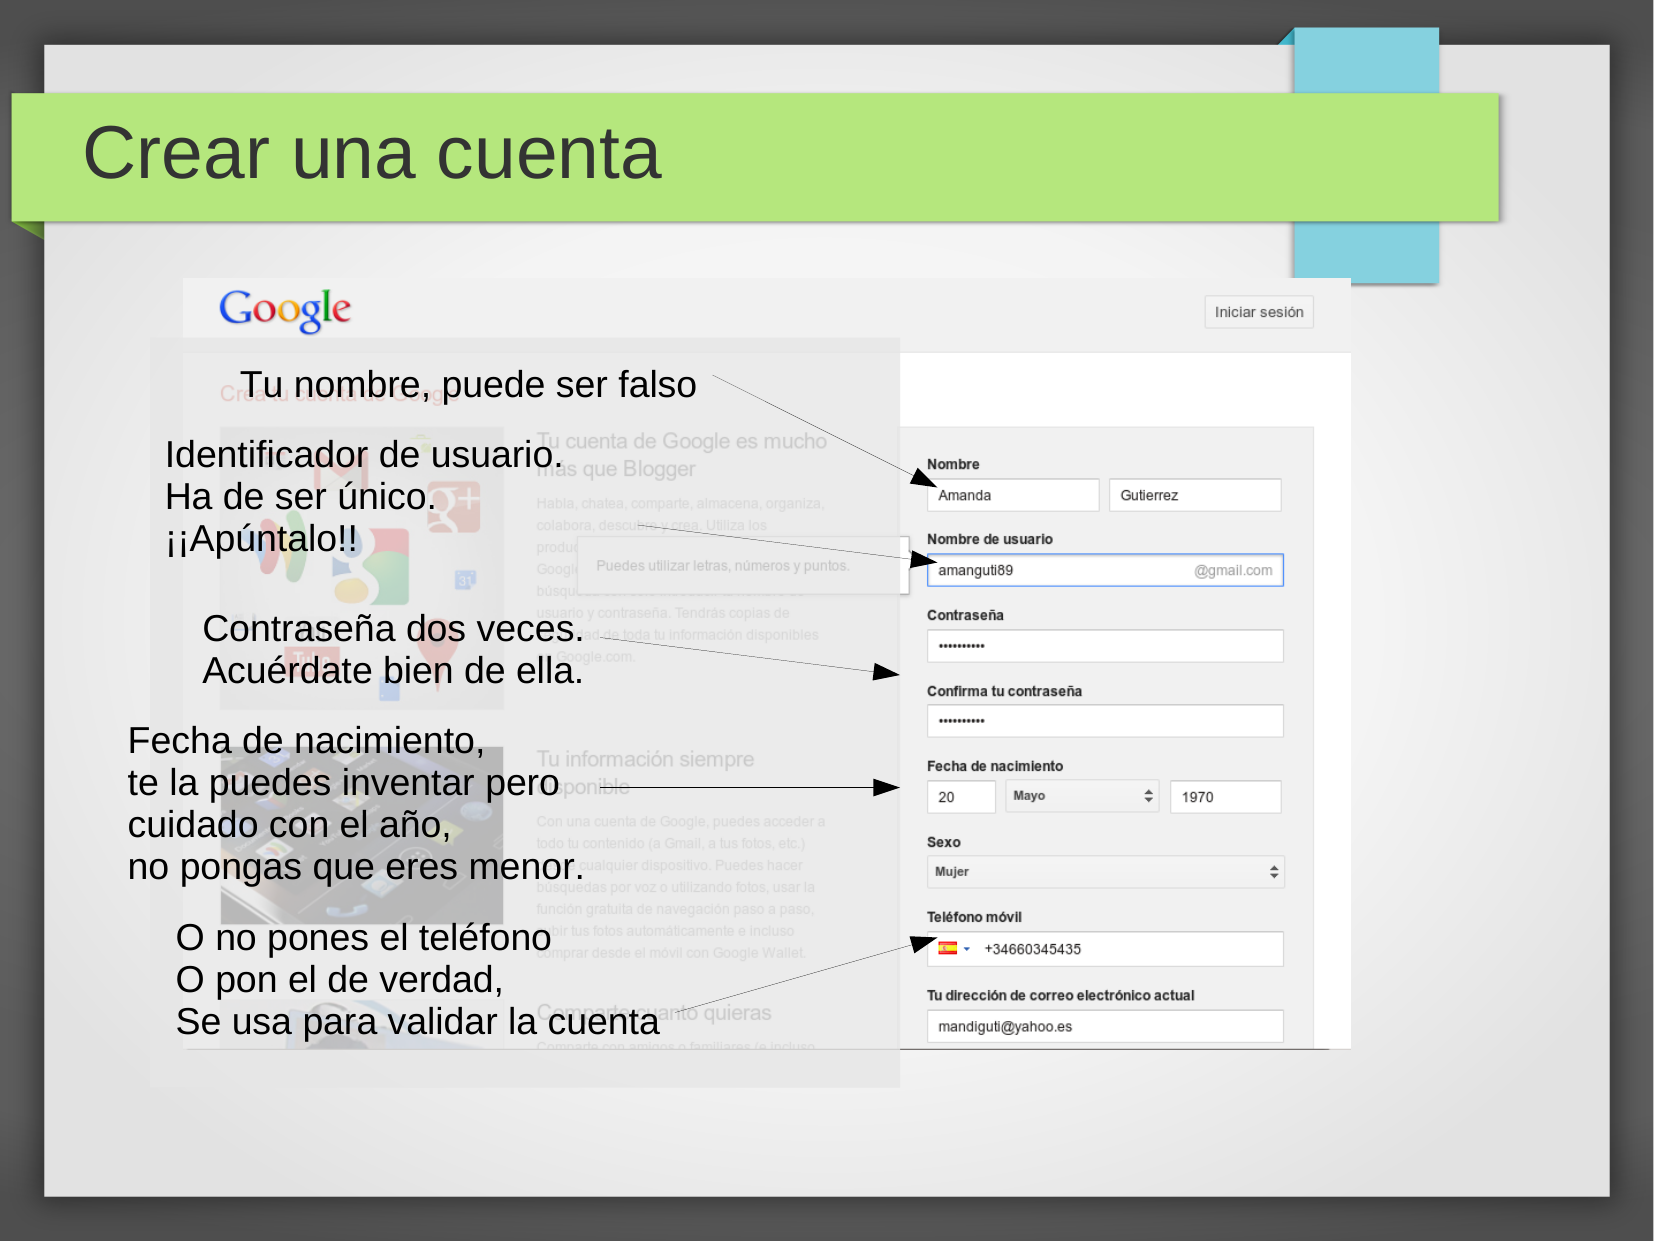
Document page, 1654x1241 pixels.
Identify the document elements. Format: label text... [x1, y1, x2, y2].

picture [0, 0, 1654, 1241]
title Crear una cuenta [82, 49, 1571, 257]
text_box Contraseña dos veces. Acuérdate bien de ella. [187, 600, 601, 699]
text_box Identificador de usuario. Ha de ser único. ¡¡Apúntalo!! [150, 426, 579, 567]
text_box [150, 337, 901, 787]
text_box Tu nombre, puede ser falso [225, 355, 713, 413]
text_box Fecha de nacimiento, te la puedes inventar pero cuidado con el año, no pongas que eres menor. [112, 712, 601, 901]
text_box [150, 788, 901, 1088]
text_box O no pones el teléfono O pon el de verdad, Se usa para validar la cuenta [160, 909, 676, 1051]
